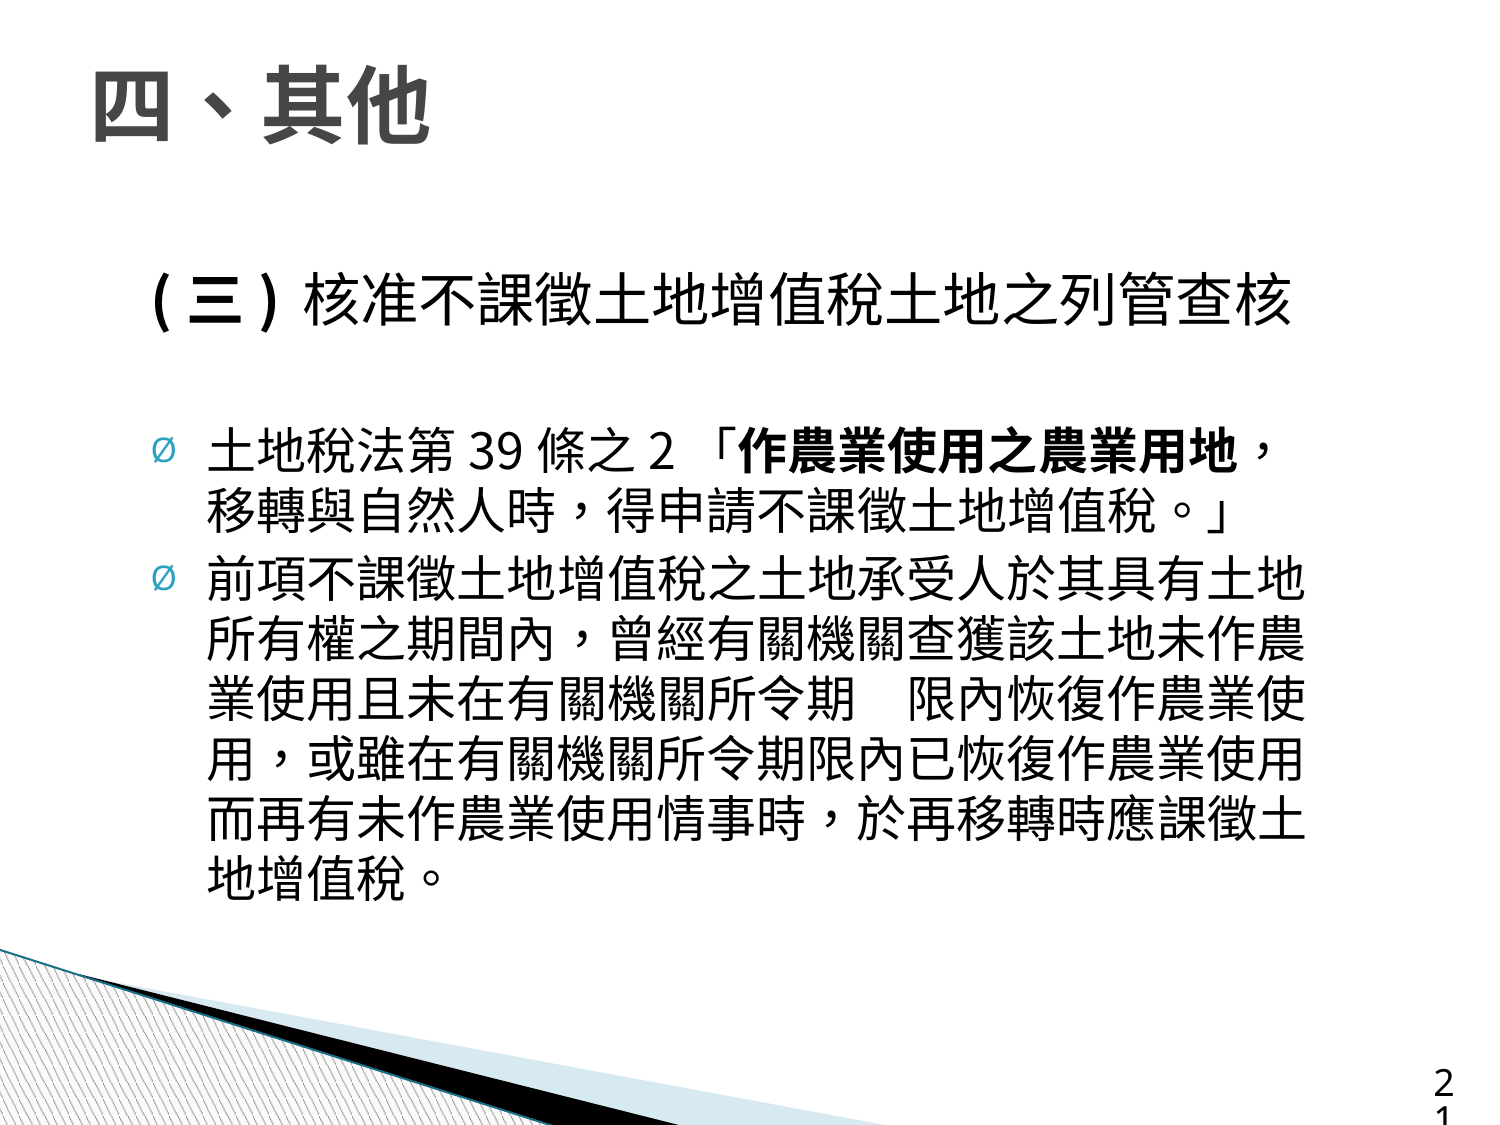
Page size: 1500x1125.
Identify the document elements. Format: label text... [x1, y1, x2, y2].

title 四、其他 [75, 45, 1425, 233]
picture [0, 952, 543, 1125]
slide_number <編號> [1418, 1051, 1479, 1112]
list (三)核准不課徵土地增值稅土地之列管查核 土地稅法第39條之2「作農業使用之農業用地，移轉與自然人時，得申請不課徵土地增值稅。」 前項不課徵土地增值稅之土地承受人於其具有土地所有權之期間內，曾經有關機關查獲該土地未作農業使用且未在有關機關所令期 限內恢復作農業使用，或雖在有關機關所令期限內已恢復作農業使用而再有未作農業使用情事時，於再移轉時應課徵土地增值稅。 [135, 255, 1352, 941]
